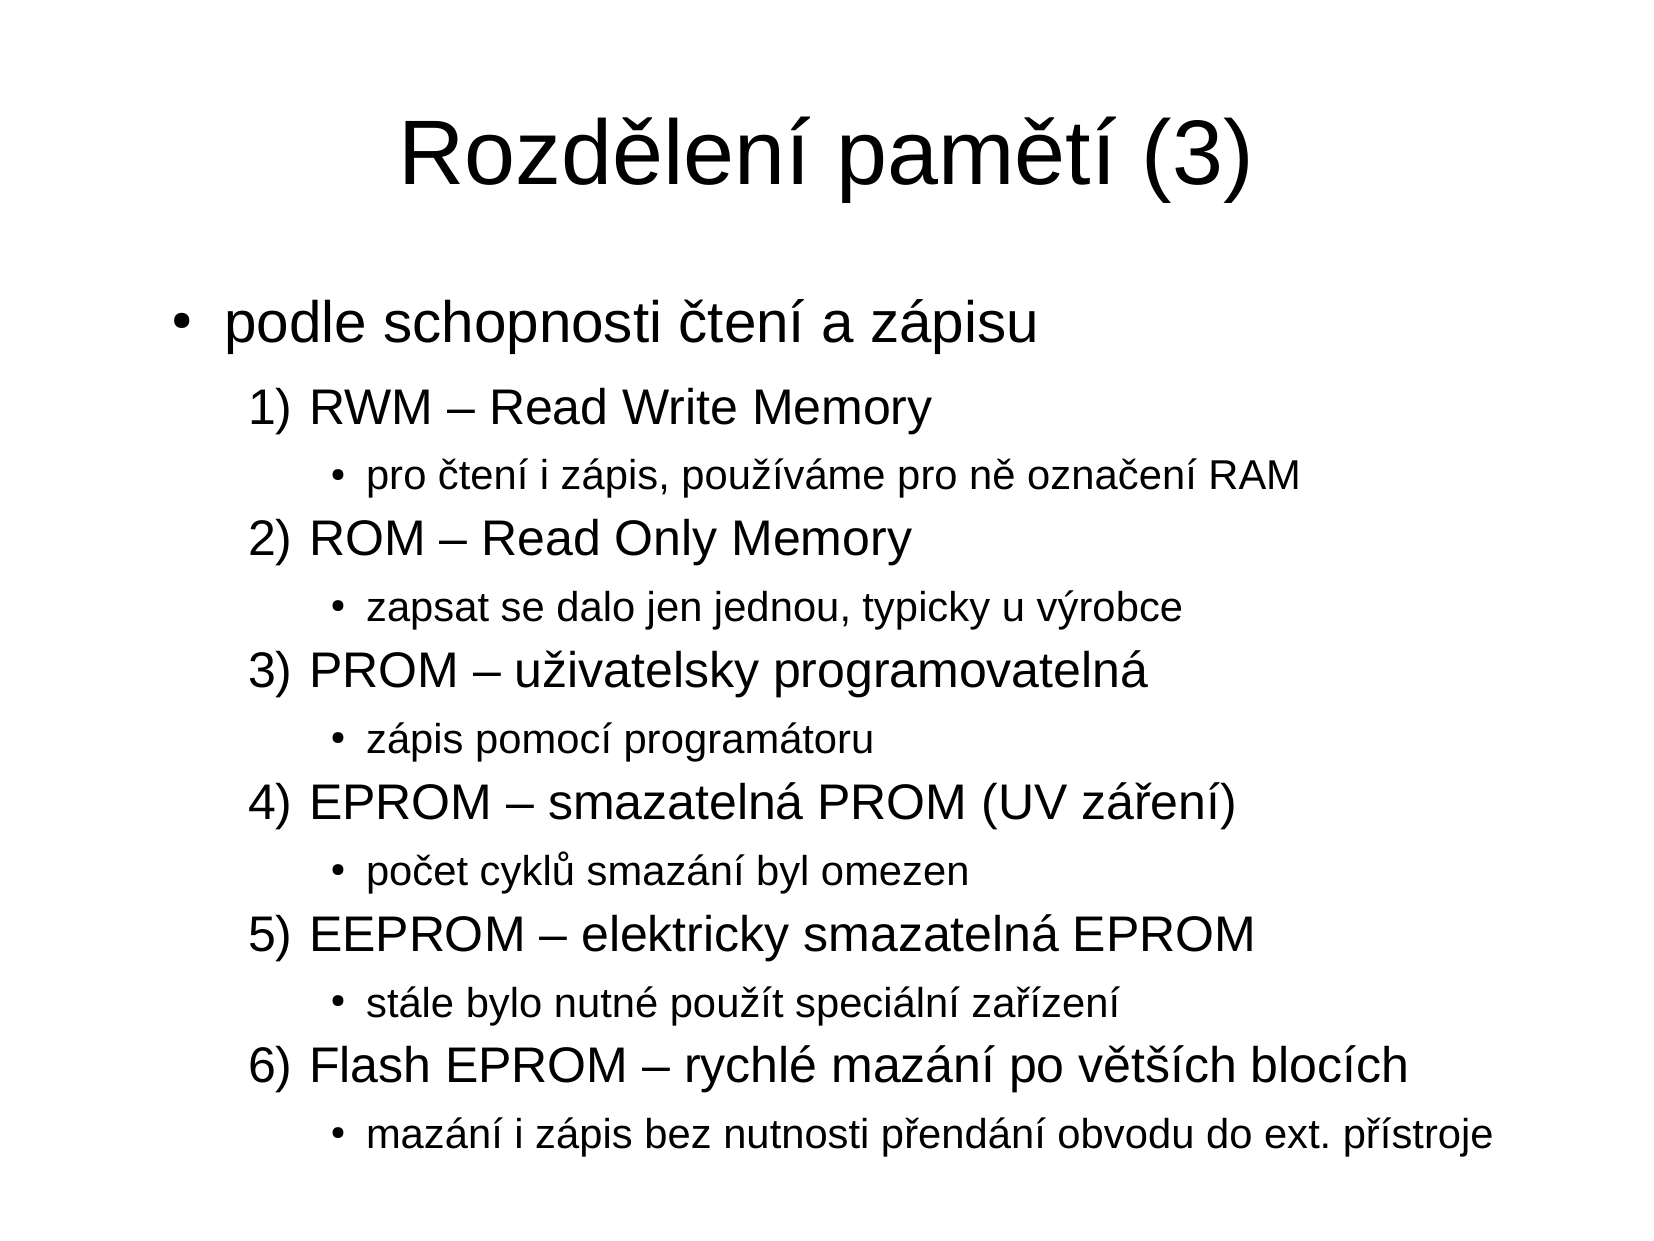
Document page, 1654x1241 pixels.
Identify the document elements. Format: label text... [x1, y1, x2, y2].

title Rozdělení pamětí (3) [82, 56, 1571, 250]
list podle schopnosti čtení a zápisu RWM – Read Write Memory pro čtení i zápis, používáme pro ně označení RAM ROM – Read Only Memory zapsat se dalo jen jednou, typicky u výrobce PROM – uživatelsky programovatelná zápis pomocí programátoru EPROM – smazatelná PROM (UV záření) počet cyklů smazání byl omezen EEPROM – elektricky smazatelná EPROM stále bylo nutné použít speciální zařízení Flash EPROM – rychlé mazání po větších blocích mazání i zápis bez nutnosti přendání obvodu do ext. přístroje [82, 290, 1571, 1158]
